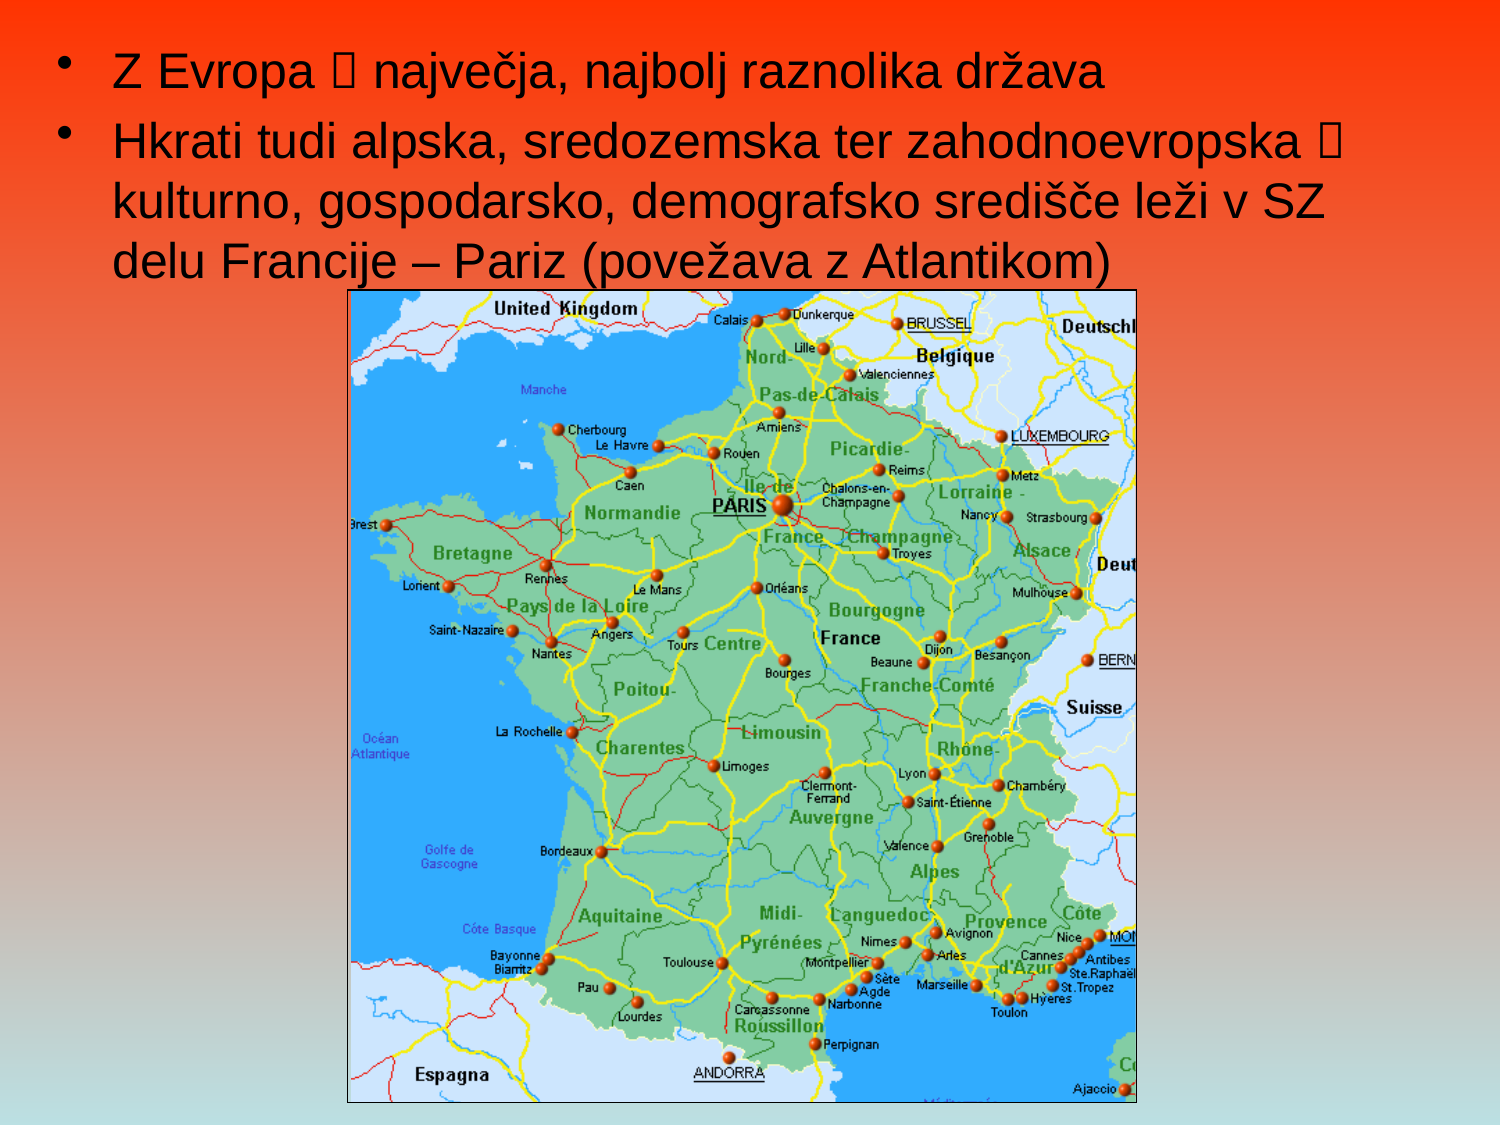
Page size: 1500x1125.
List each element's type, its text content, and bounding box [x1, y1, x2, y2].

picture [348, 290, 1136, 1102]
list Z Evropa  največja, najbolj raznolika država Hkrati tudi alpska, sredozemska ter zahodnoevropska  kulturno, gospodarsko, demografsko središče leži v SZ delu Francije – Pariz (povežava z Atlantikom) [41, 31, 1425, 1005]
